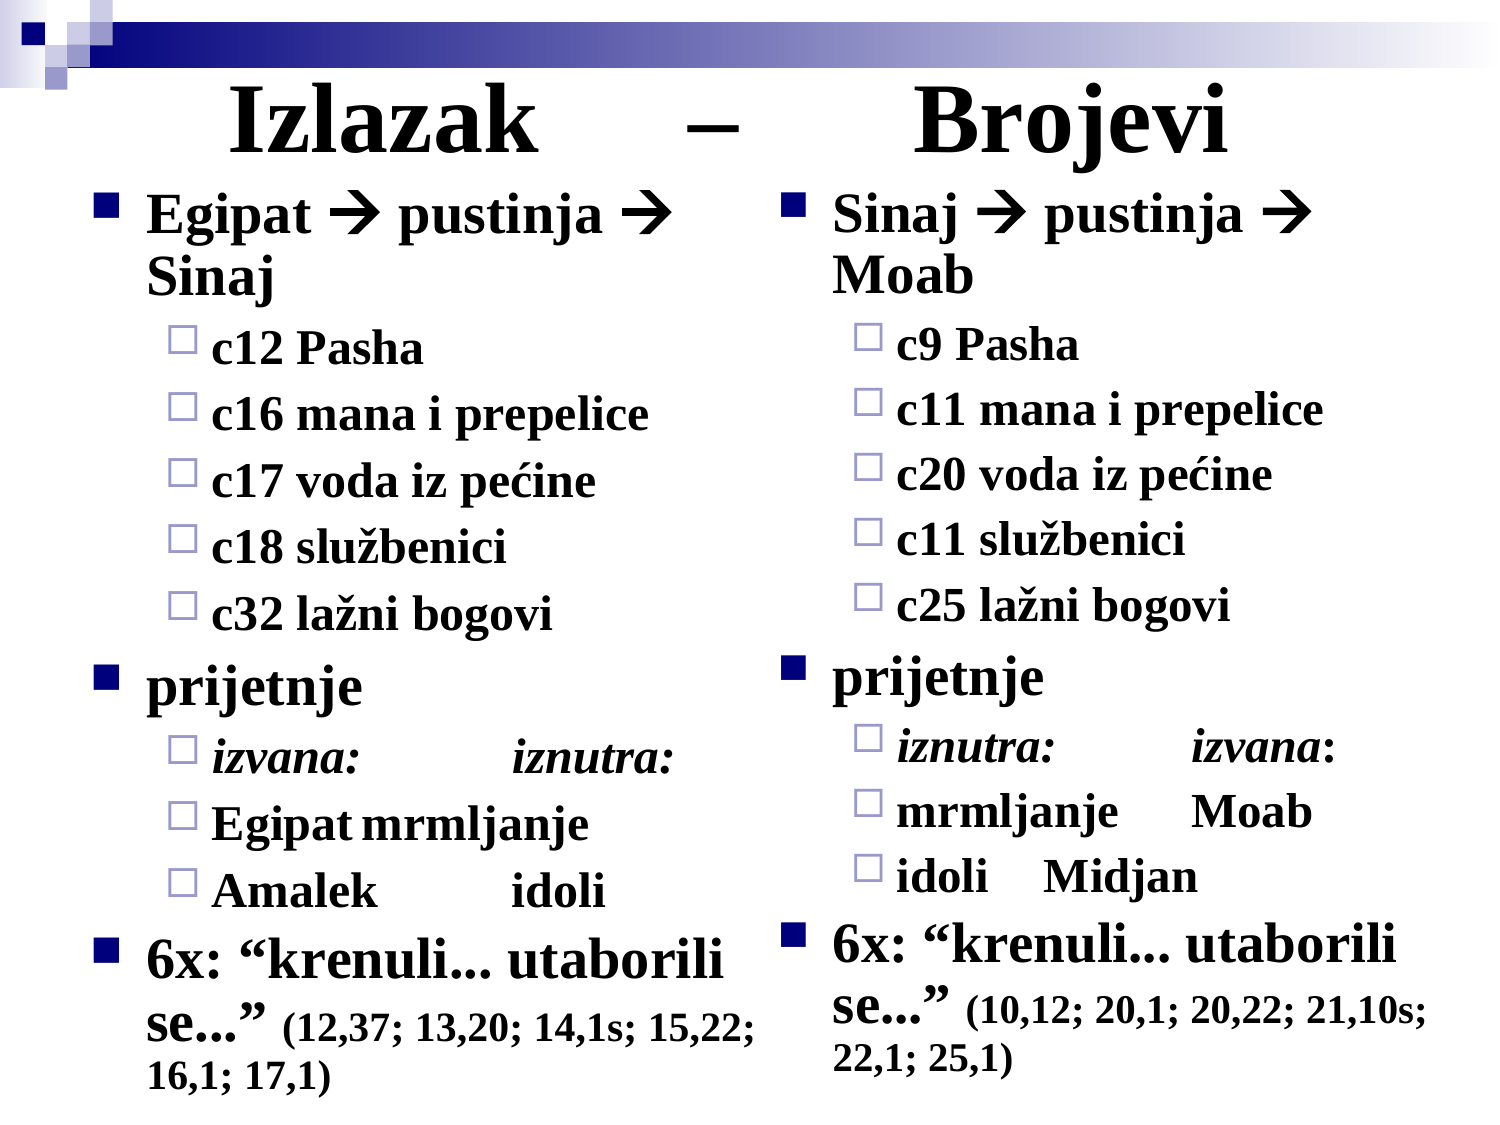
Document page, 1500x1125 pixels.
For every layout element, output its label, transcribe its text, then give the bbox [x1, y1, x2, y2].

title Izlazak – Brojevi [87, 0, 1438, 175]
list Sinaj  pustinja  Moab c9 Pasha c11 mana i prepelice c20 voda iz pećine c11 službenici c25 lažni bogovi prijetnje iznutra: izvana: mrmljanje Moab idoli Midjan 6x: “krenuli... utaborili se...” (10,12; 20,1; 20,22; 21,10s; 22,1; 25,1) [762, 175, 1477, 1125]
list Egipat  pustinja  Sinaj c12 Pasha c16 mana i prepelice c17 voda iz pećine c18 službenici c32 lažni bogovi prijetnje izvana: iznutra: Egipat mrmljanje Amalek idoli 6x: “krenuli... utaborili se...” (12,37; 13,20; 14,1s; 15,22; 16,1; 17,1) [74, 175, 762, 1125]
